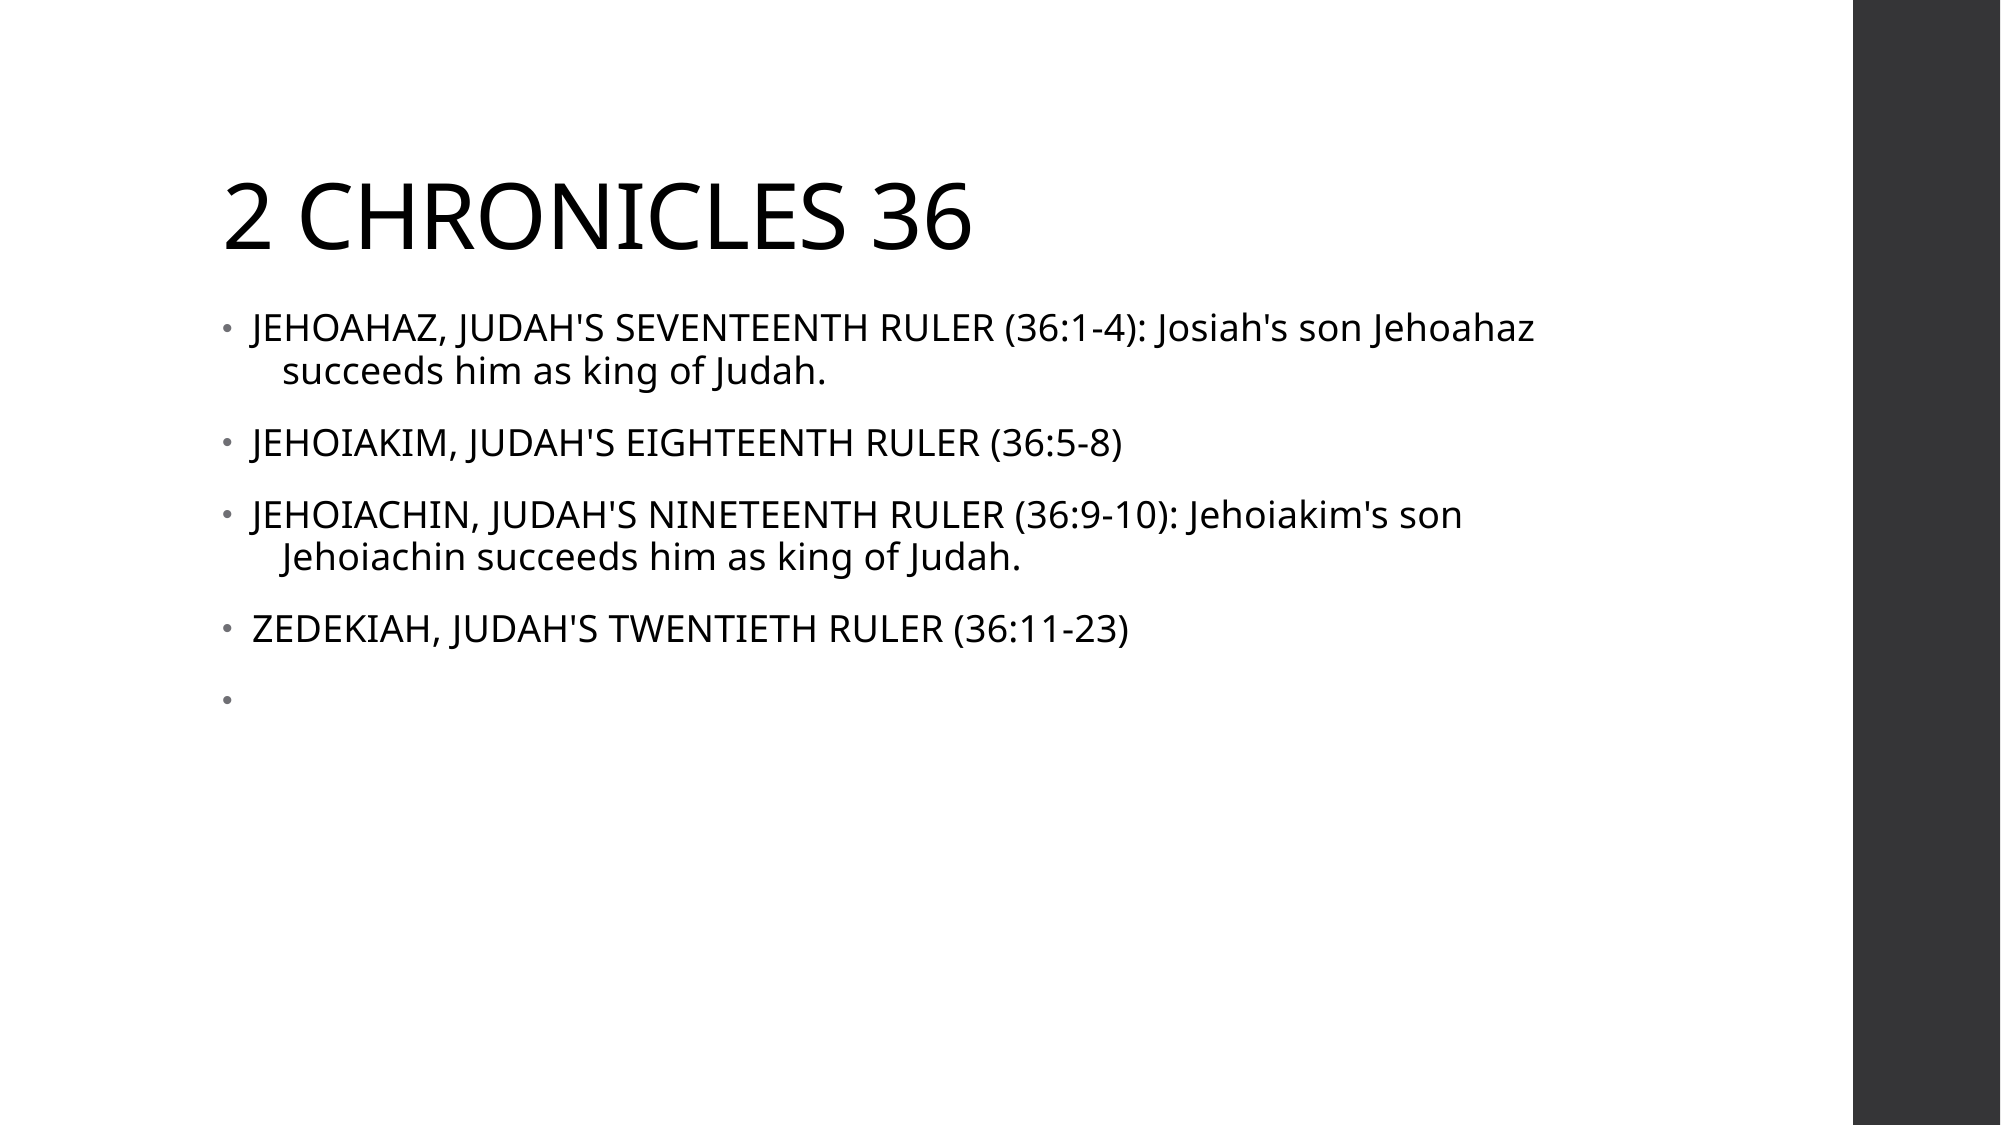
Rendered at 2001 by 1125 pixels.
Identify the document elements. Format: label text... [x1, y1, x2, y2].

list JEHOAHAZ, JUDAH'S SEVENTEENTH RULER (36:1-4): Josiah's son Jehoahaz succeeds him as king of Judah. JEHOIAKIM, JUDAH'S EIGHTEENTH RULER (36:5-8) JEHOIACHIN, JUDAH'S NINETEENTH RULER (36:9-10): Jehoiakim's son Jehoiachin succeeds him as king of Judah. ZEDEKIAH, JUDAH'S TWENTIETH RULER (36:11-23) [206, 299, 1617, 1014]
title 2 CHRONICLES 36 [206, 60, 1797, 278]
